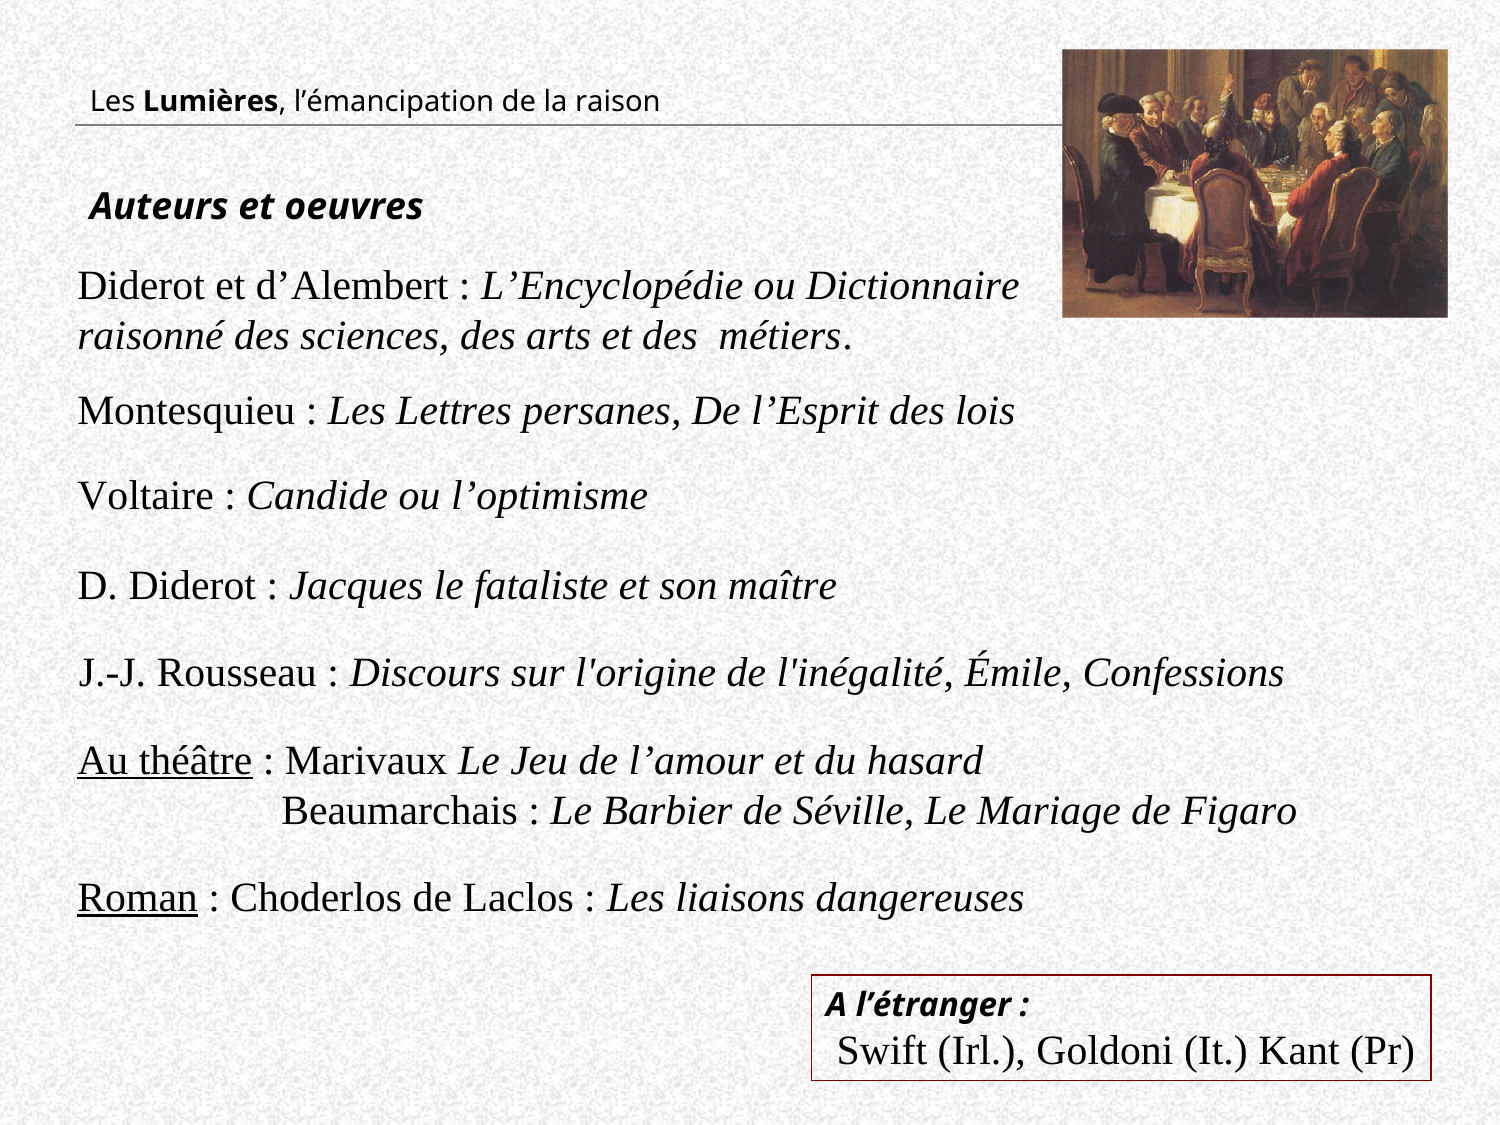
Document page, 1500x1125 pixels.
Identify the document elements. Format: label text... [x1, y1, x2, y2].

text_box Au théâtre : Marivaux Le Jeu de l’amour et du hasard Beaumarchais : Le Barbier de Séville, Le Mariage de Figaro [62, 724, 1426, 841]
text_box Montesquieu : Les Lettres persanes, De l’Esprit des lois [62, 375, 1288, 441]
text_box A l’étranger : Swift (Irl.), Goldoni (It.) Kant (Pr) [811, 975, 1431, 1081]
text_box Les Lumières, l’émancipation de la raison [74, 74, 1062, 126]
text_box Diderot et d’Alembert : L’Encyclopédie ou Dictionnaire raisonné des sciences, des arts et des métiers. [62, 249, 1038, 366]
text_box J.-J. Rousseau : Discours sur l'origine de l'inégalité, Émile, Confessions [64, 637, 1404, 703]
text_box Roman : Choderlos de Laclos : Les liaisons dangereuses [62, 862, 1288, 928]
text_box Auteurs et oeuvres [75, 174, 513, 236]
text_box Voltaire : Candide ou l’optimisme [62, 459, 676, 526]
picture [0, 0, 1500, 1125]
text_box D. Diderot : Jacques le fataliste et son maître [62, 549, 888, 616]
